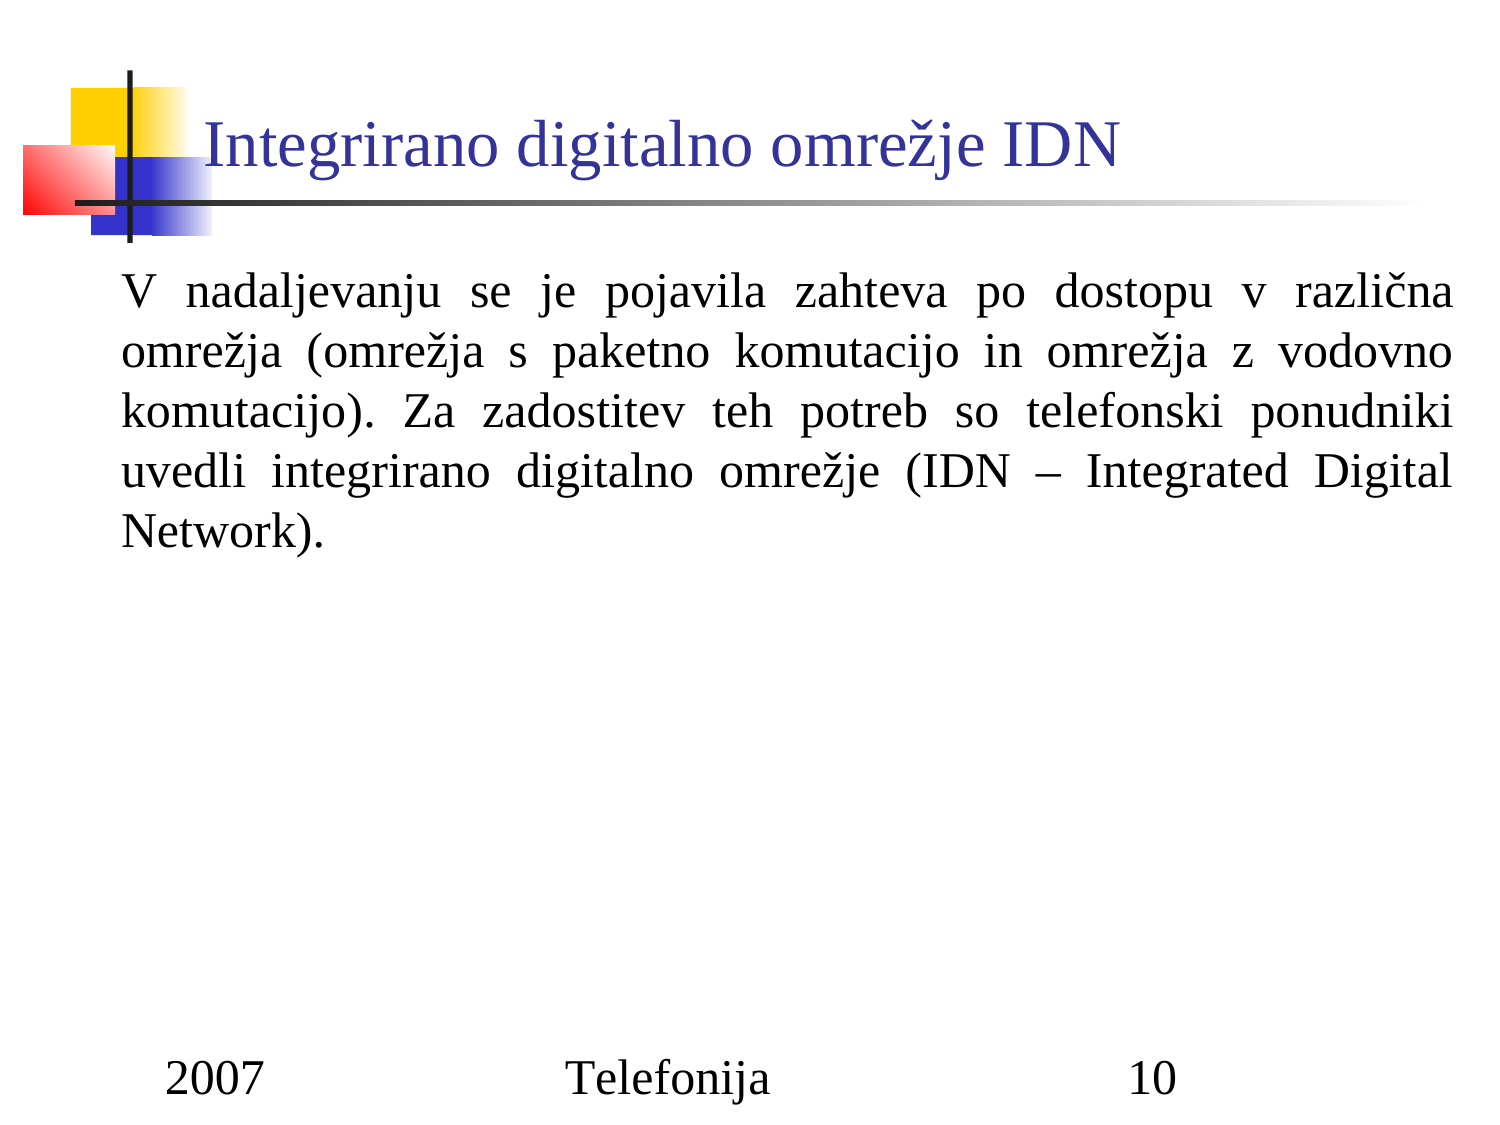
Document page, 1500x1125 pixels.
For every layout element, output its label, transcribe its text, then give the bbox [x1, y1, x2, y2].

title Integrirano digitalno omrežje IDN [188, 92, 1468, 188]
list V nadaljevanju se je pojavila zahteva po dostopu v različna omrežja (omrežja s paketno komutacijo in omrežja z vodovno komutacijo). Za zadostitev teh potreb so telefonski ponudniki uvedli integrirano digitalno omrežje (IDN – Integrated Digital Network). [50, 249, 1469, 1007]
